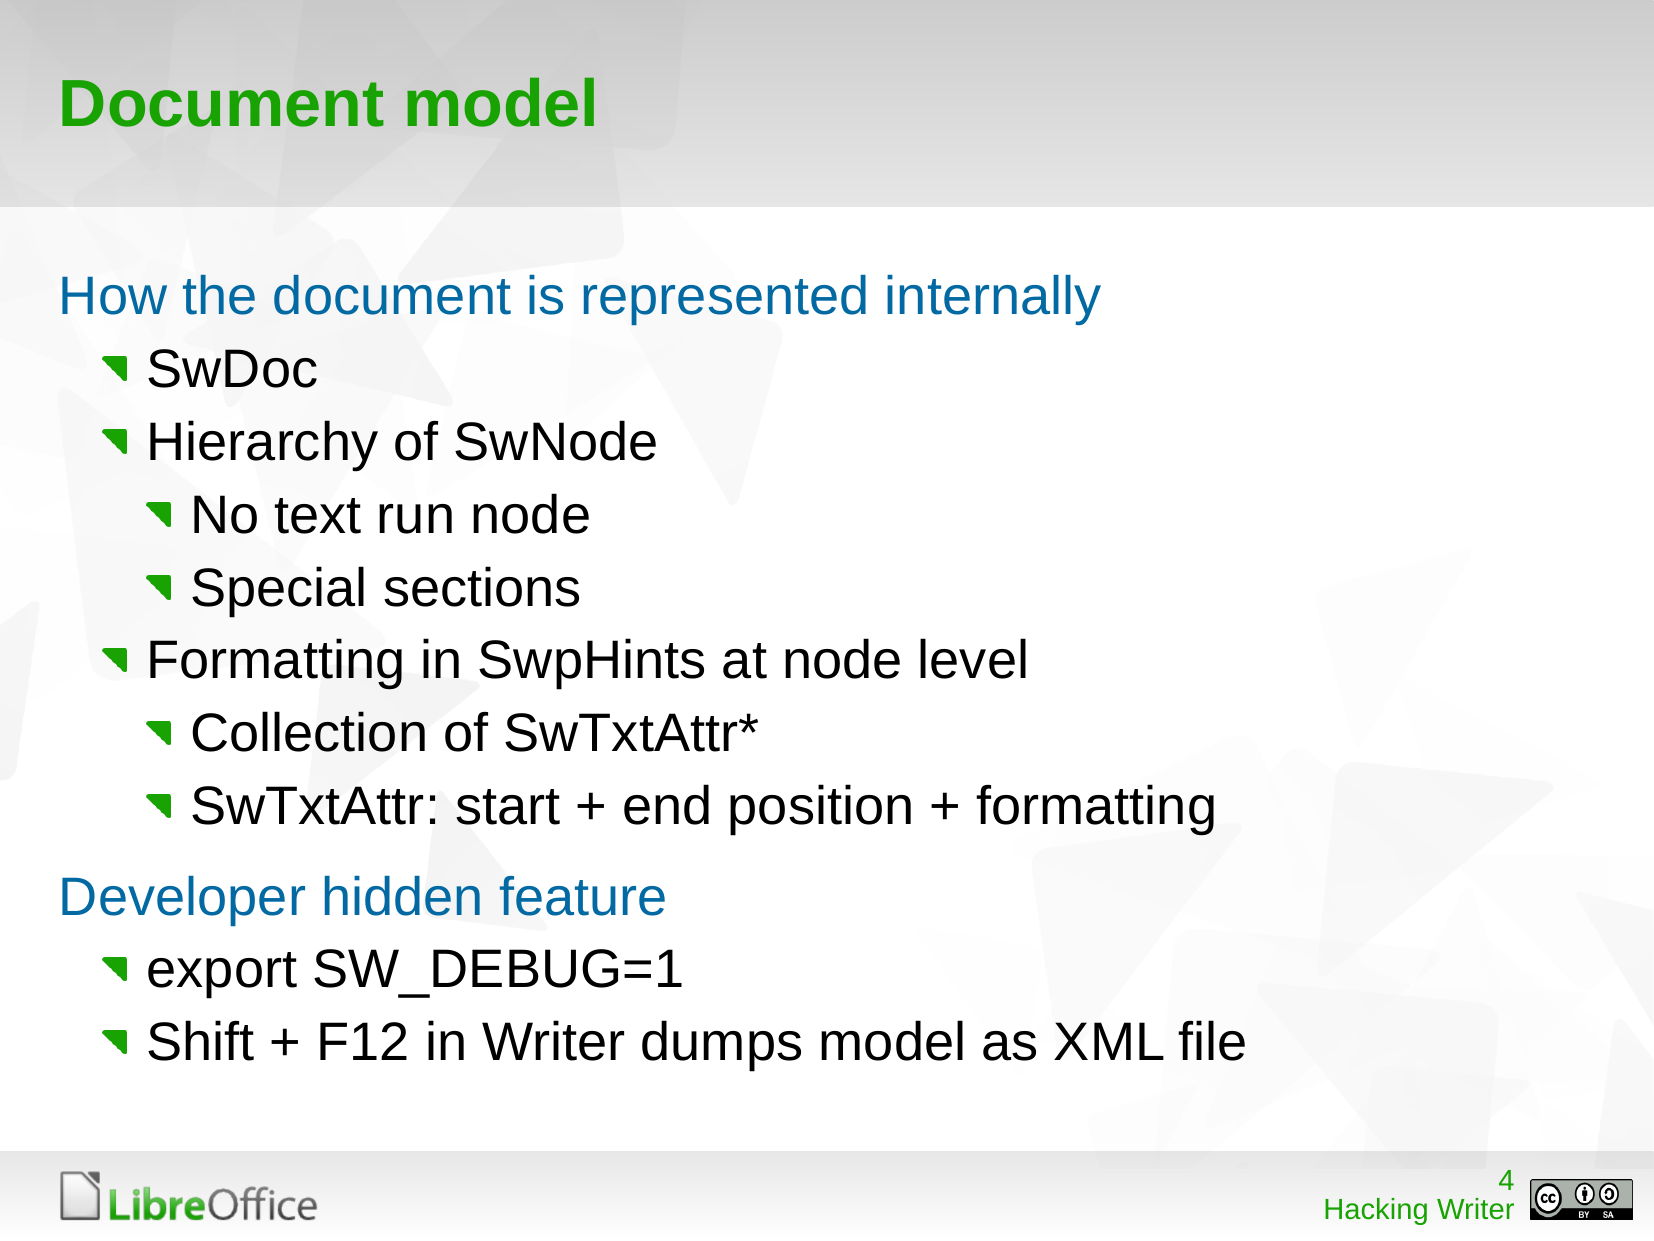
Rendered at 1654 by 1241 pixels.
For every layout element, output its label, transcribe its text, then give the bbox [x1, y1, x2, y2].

picture [0, 0, 783, 931]
picture [1530, 1179, 1633, 1220]
title Document model [59, 29, 1595, 178]
picture [915, 548, 1654, 1169]
picture [41, 1152, 337, 1240]
list How the document is represented internally SwDoc Hierarchy of SwNode No text run node Special sections Formatting in SwpHints at node level Collection of SwTxtAttr* SwTxtAttr: start + end position + formatting Developer hidden feature export SW_DEBUG=1 Shift + F12 in Writer dumps model as XML file [59, 265, 1595, 1114]
